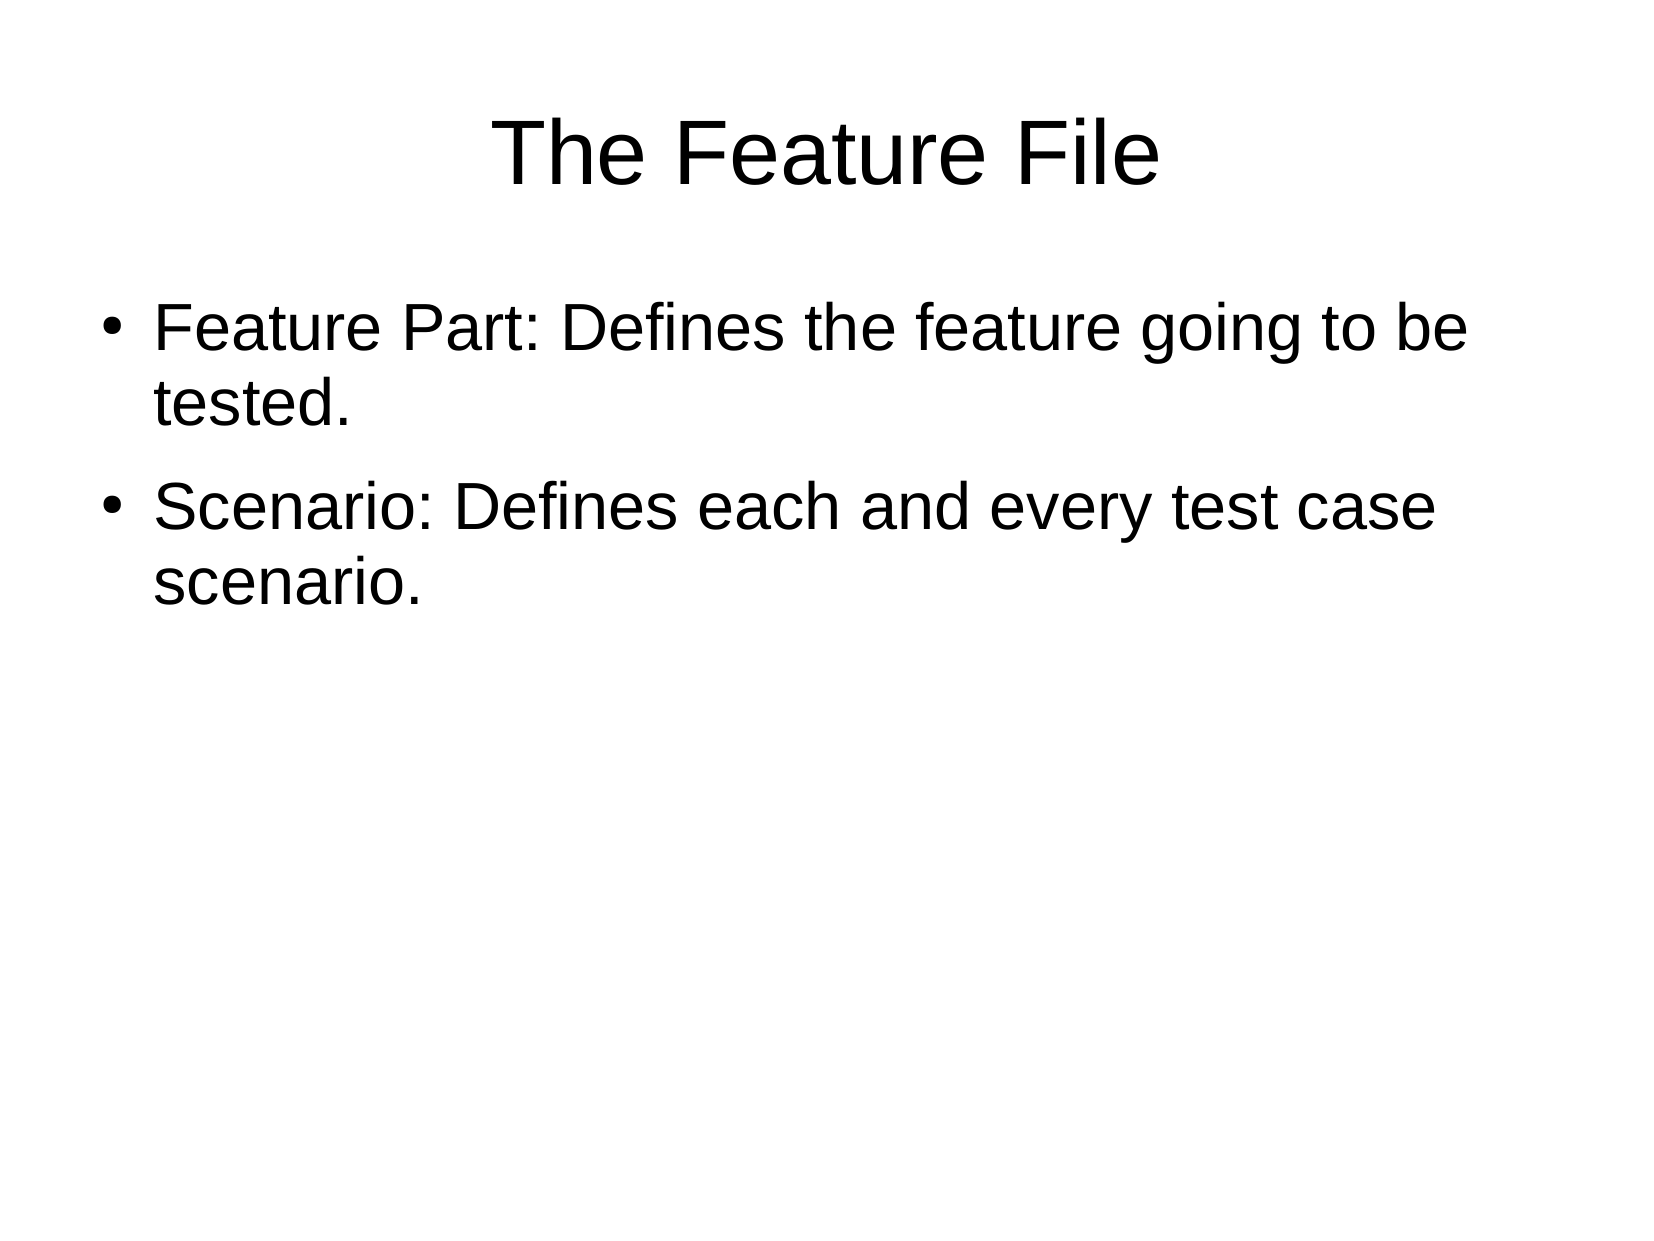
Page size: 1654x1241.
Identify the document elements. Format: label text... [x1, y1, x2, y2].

list Feature Part: Defines the feature going to be tested. Scenario: Defines each and every test case scenario. [82, 290, 1571, 1109]
title The Feature File [82, 49, 1571, 257]
